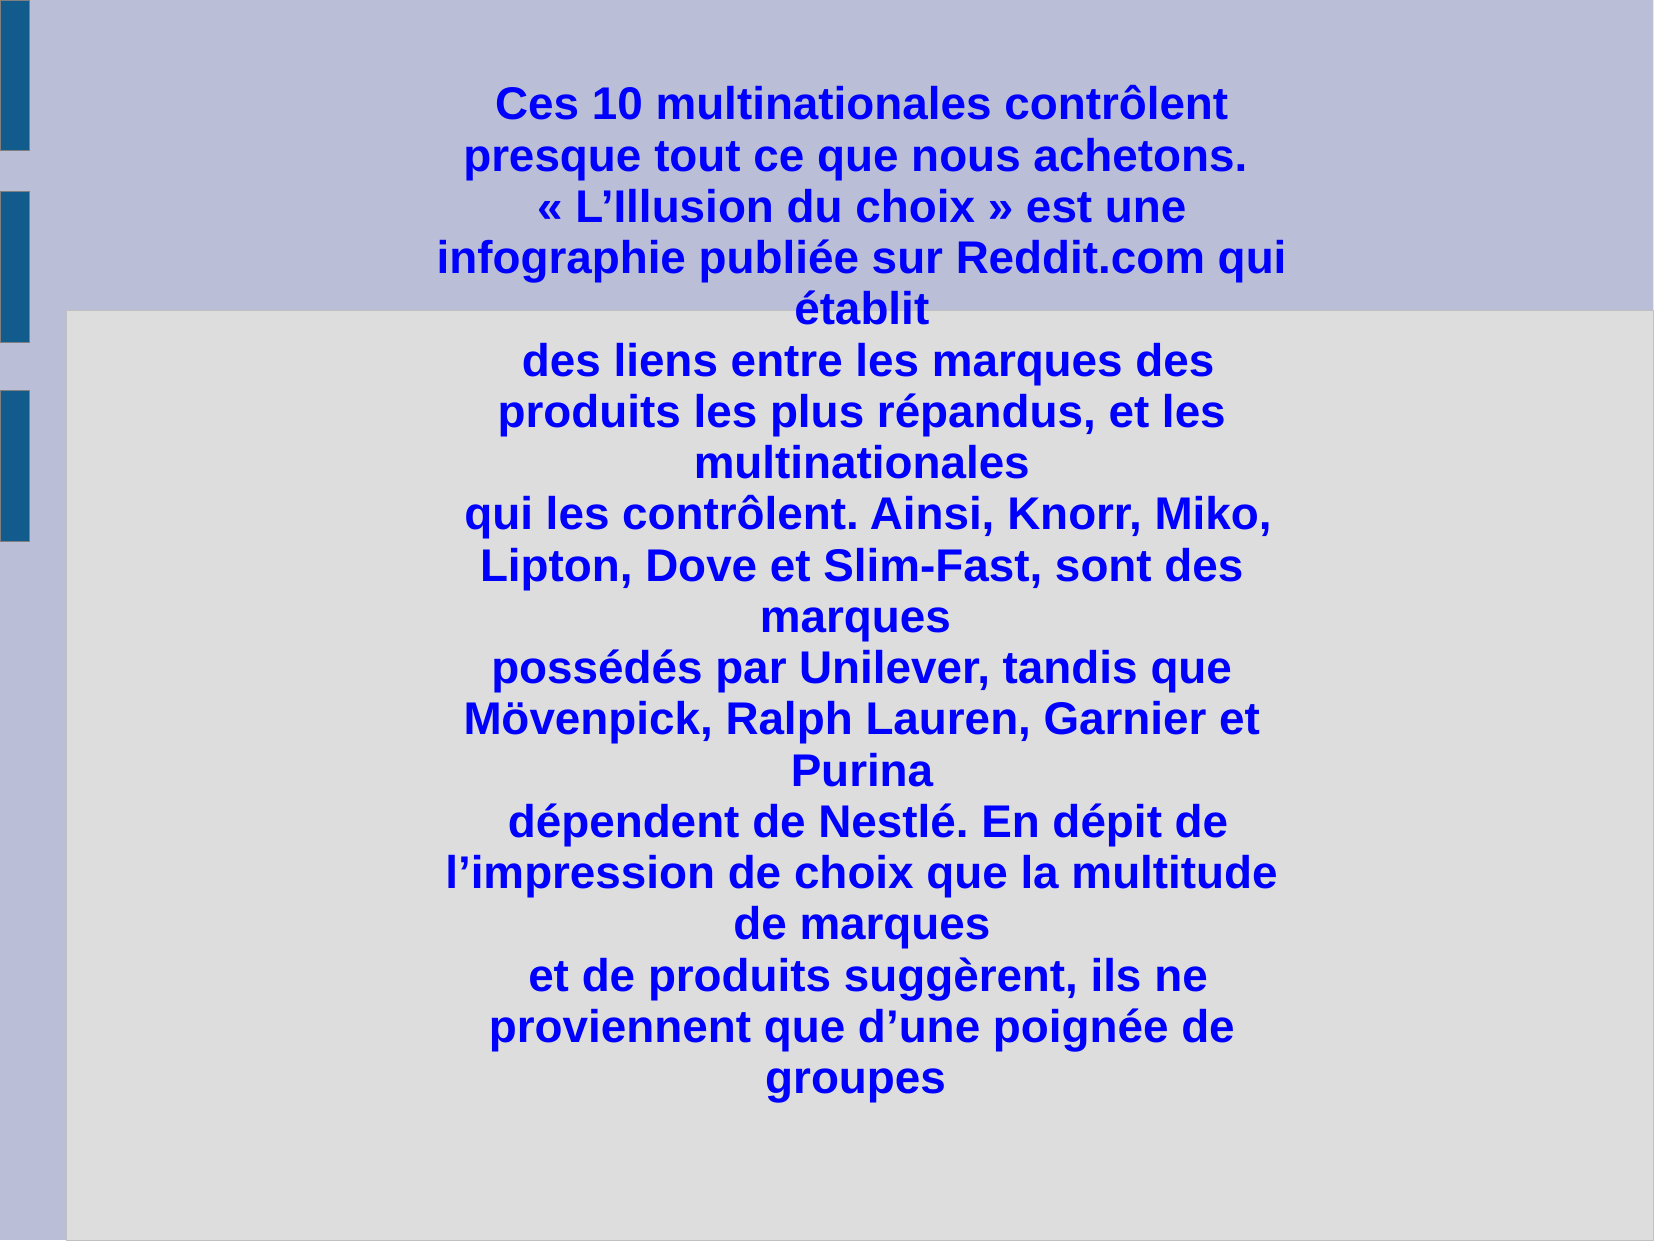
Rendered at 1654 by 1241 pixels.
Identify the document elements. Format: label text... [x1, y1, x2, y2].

text_box Ces 10 multinationales contrôlent presque tout ce que nous achetons. « L’Illusion du choix » est une infographie publiée sur Reddit.com qui établit des liens entre les marques des produits les plus répandus, et les multinationales qui les contrôlent. Ainsi, Knorr, Miko, Lipton, Dove et Slim-Fast, sont des marques possédés par Unilever, tandis que Mövenpick, Ralph Lauren, Garnier et Purina dépendent de Nestlé. En dépit de l’impression de choix que la multitude de marques et de produits suggèrent, ils ne proviennent que d’une poignée de groupes [401, 70, 1323, 1131]
